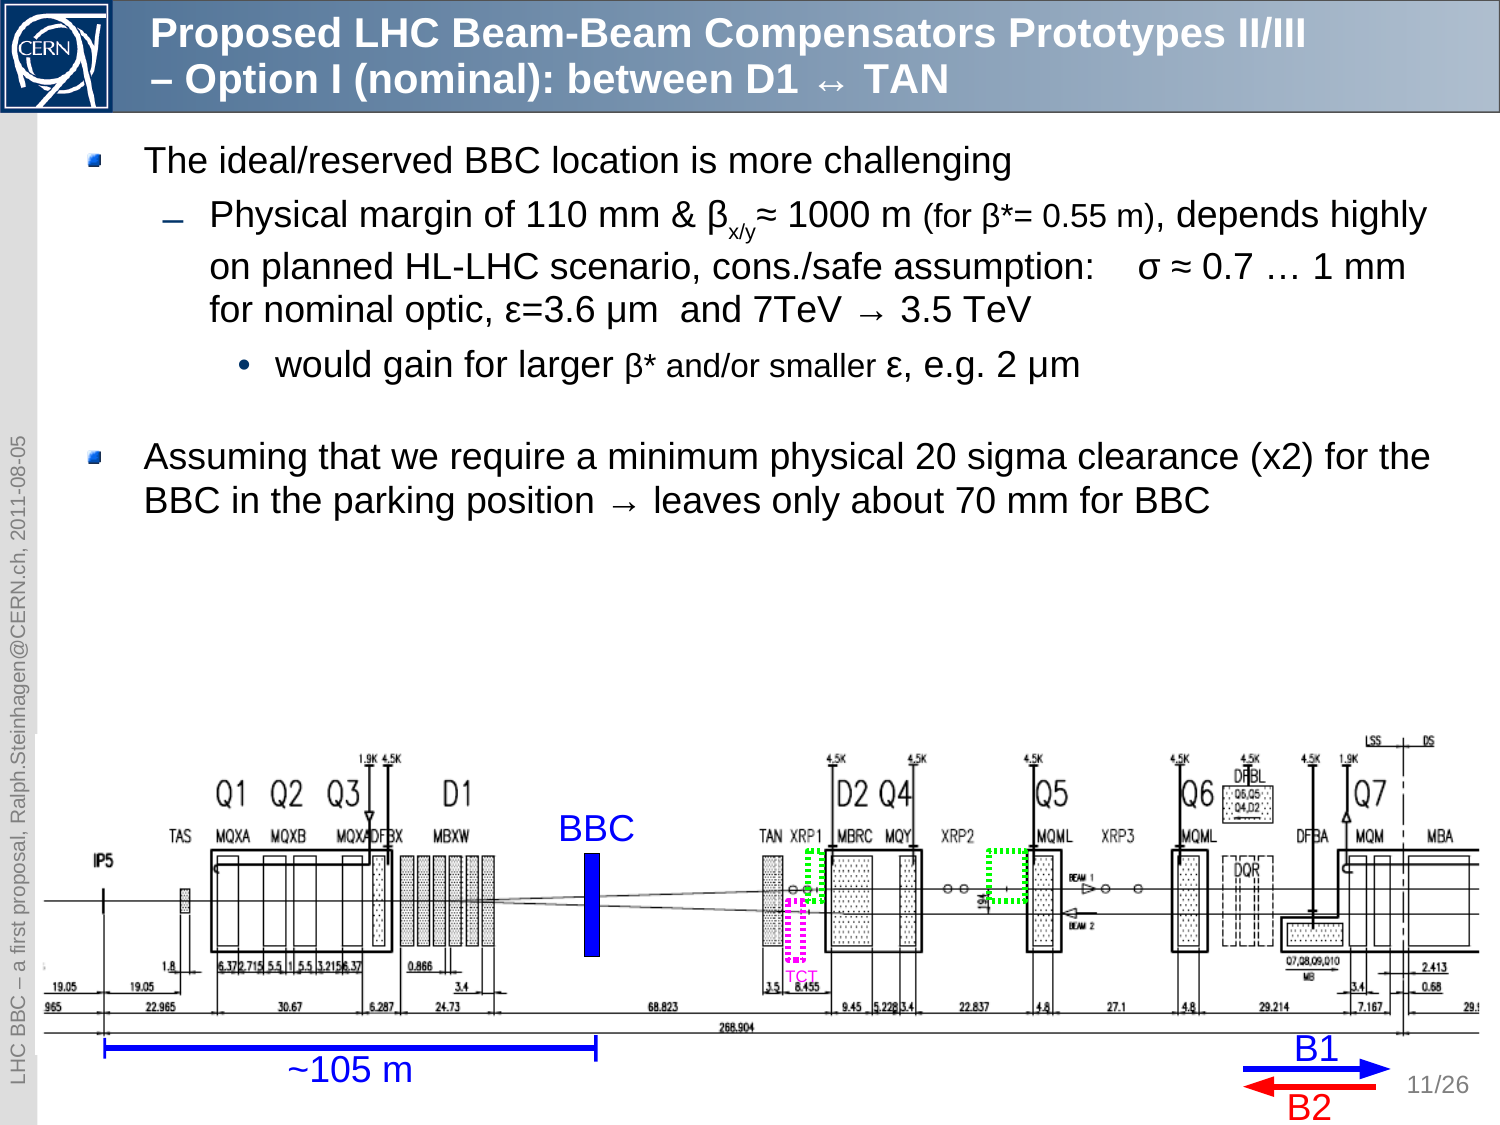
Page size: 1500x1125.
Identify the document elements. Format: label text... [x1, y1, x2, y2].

list The ideal/reserved BBC location is more challenging Physical margin of 110 mm & βx/y≈ 1000 m (for β*= 0.55 m), depends highly on planned HL-LHC scenario, cons./safe assumption: σ ≈ 0.7 … 1 mm for nominal optic, ε=3.6 μm and 7TeV → 3.5 TeV would gain for larger β* and/or smaller ε, e.g. 2 μm Assuming that we require a minimum physical 20 sigma clearance (x2) for the BBC in the parking position → leaves only about 70 mm for BBC [87, 137, 1438, 734]
picture [1300, 1038, 1311, 1046]
text_box BBC [543, 800, 650, 858]
picture [35, 734, 1492, 1055]
picture [0, 0, 113, 113]
picture [107, 1051, 594, 1055]
text_box TCT [770, 959, 833, 994]
picture [1300, 1049, 1312, 1055]
title Proposed LHC Beam-Beam Compensators Prototypes II/III – Option I (nominal): between D1 ↔ TAN [150, 0, 1329, 113]
text_box [584, 858, 600, 957]
